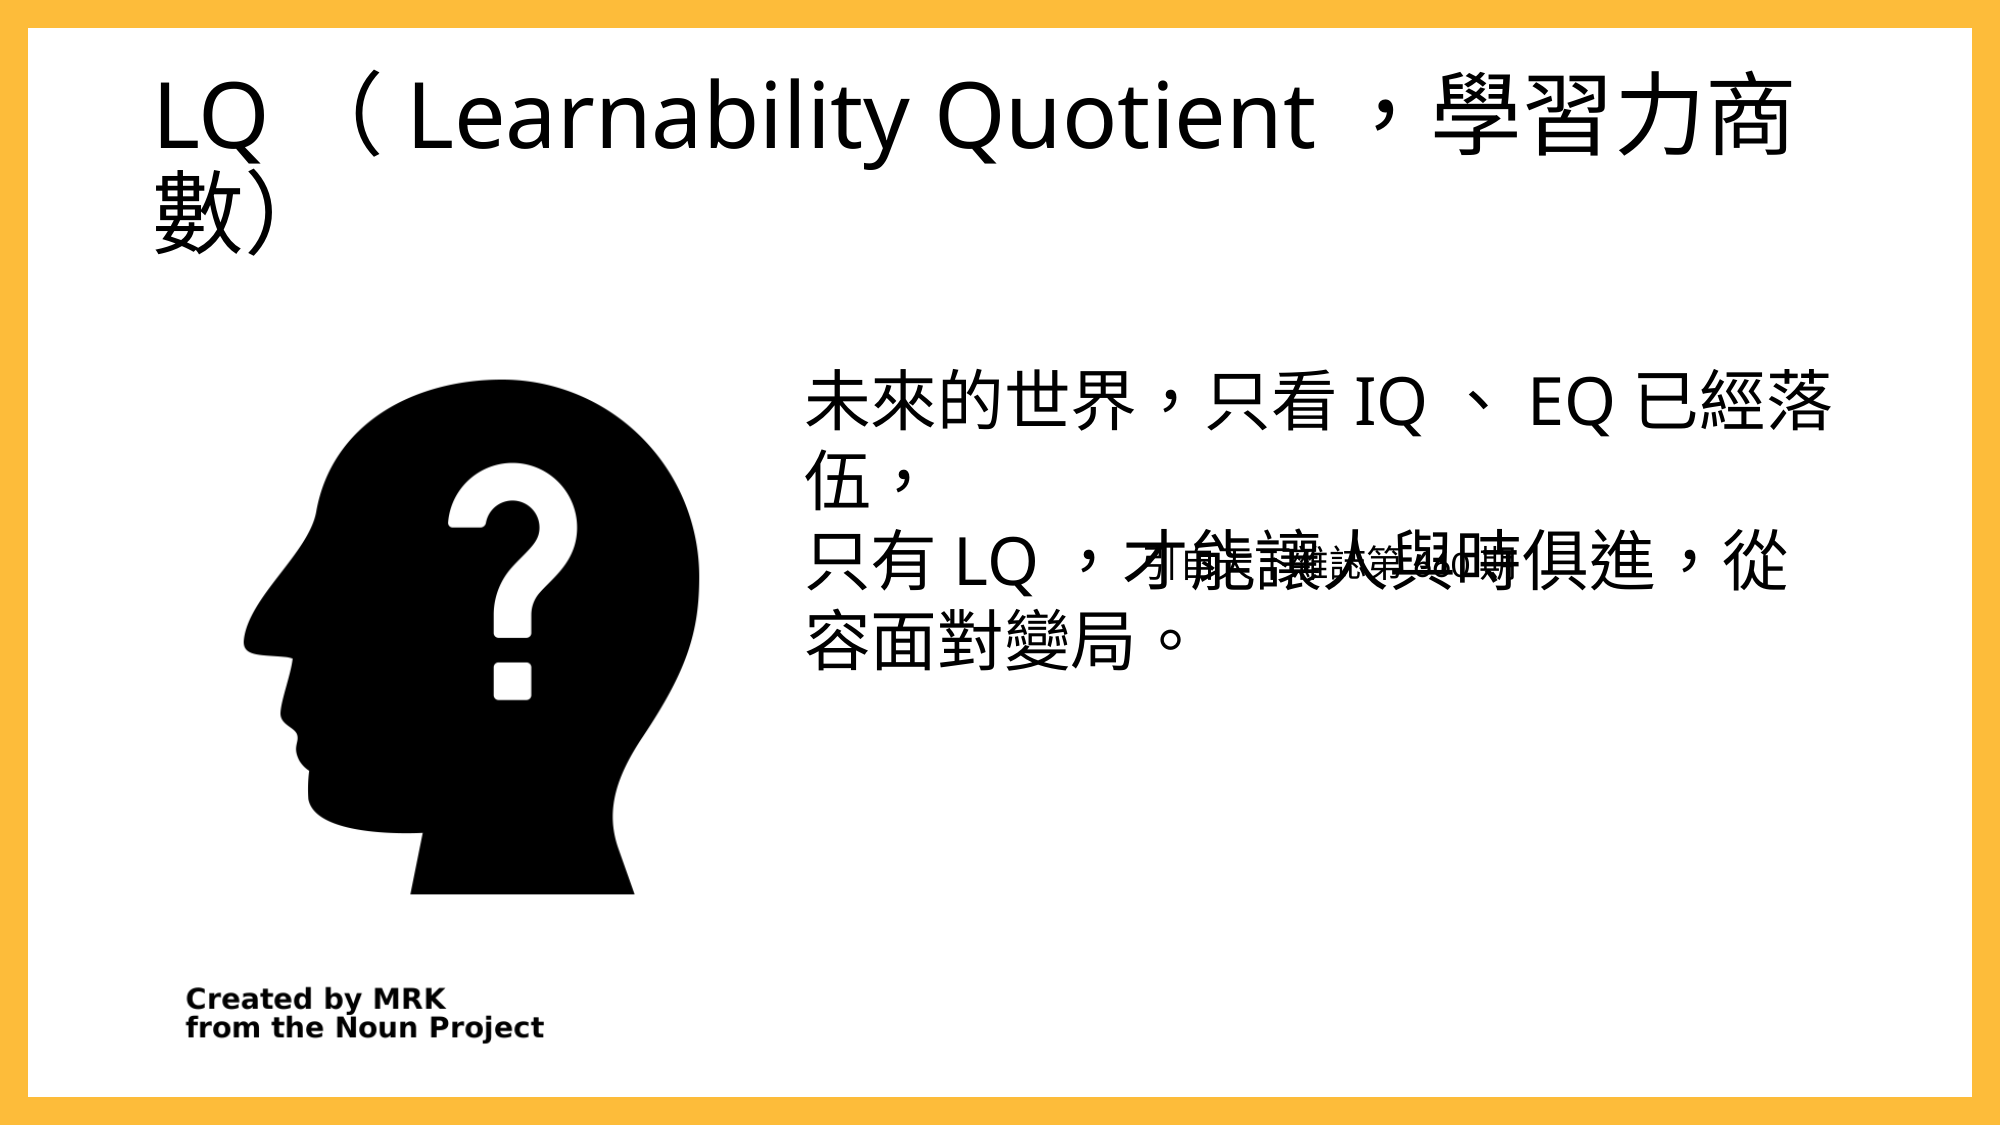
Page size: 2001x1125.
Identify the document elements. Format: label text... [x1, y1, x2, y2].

text_box 未來的世界，只看IQ、EQ已經落伍， 只有LQ，才能讓人與時俱進，從容面對變局。 [789, 351, 1863, 609]
title LQ（Learnability Quotient，學習力商數） [137, 59, 1863, 278]
text_box 引自天下雜誌第660期 [1126, 532, 1939, 593]
picture [824, 652, 829, 664]
picture [114, 351, 829, 1066]
